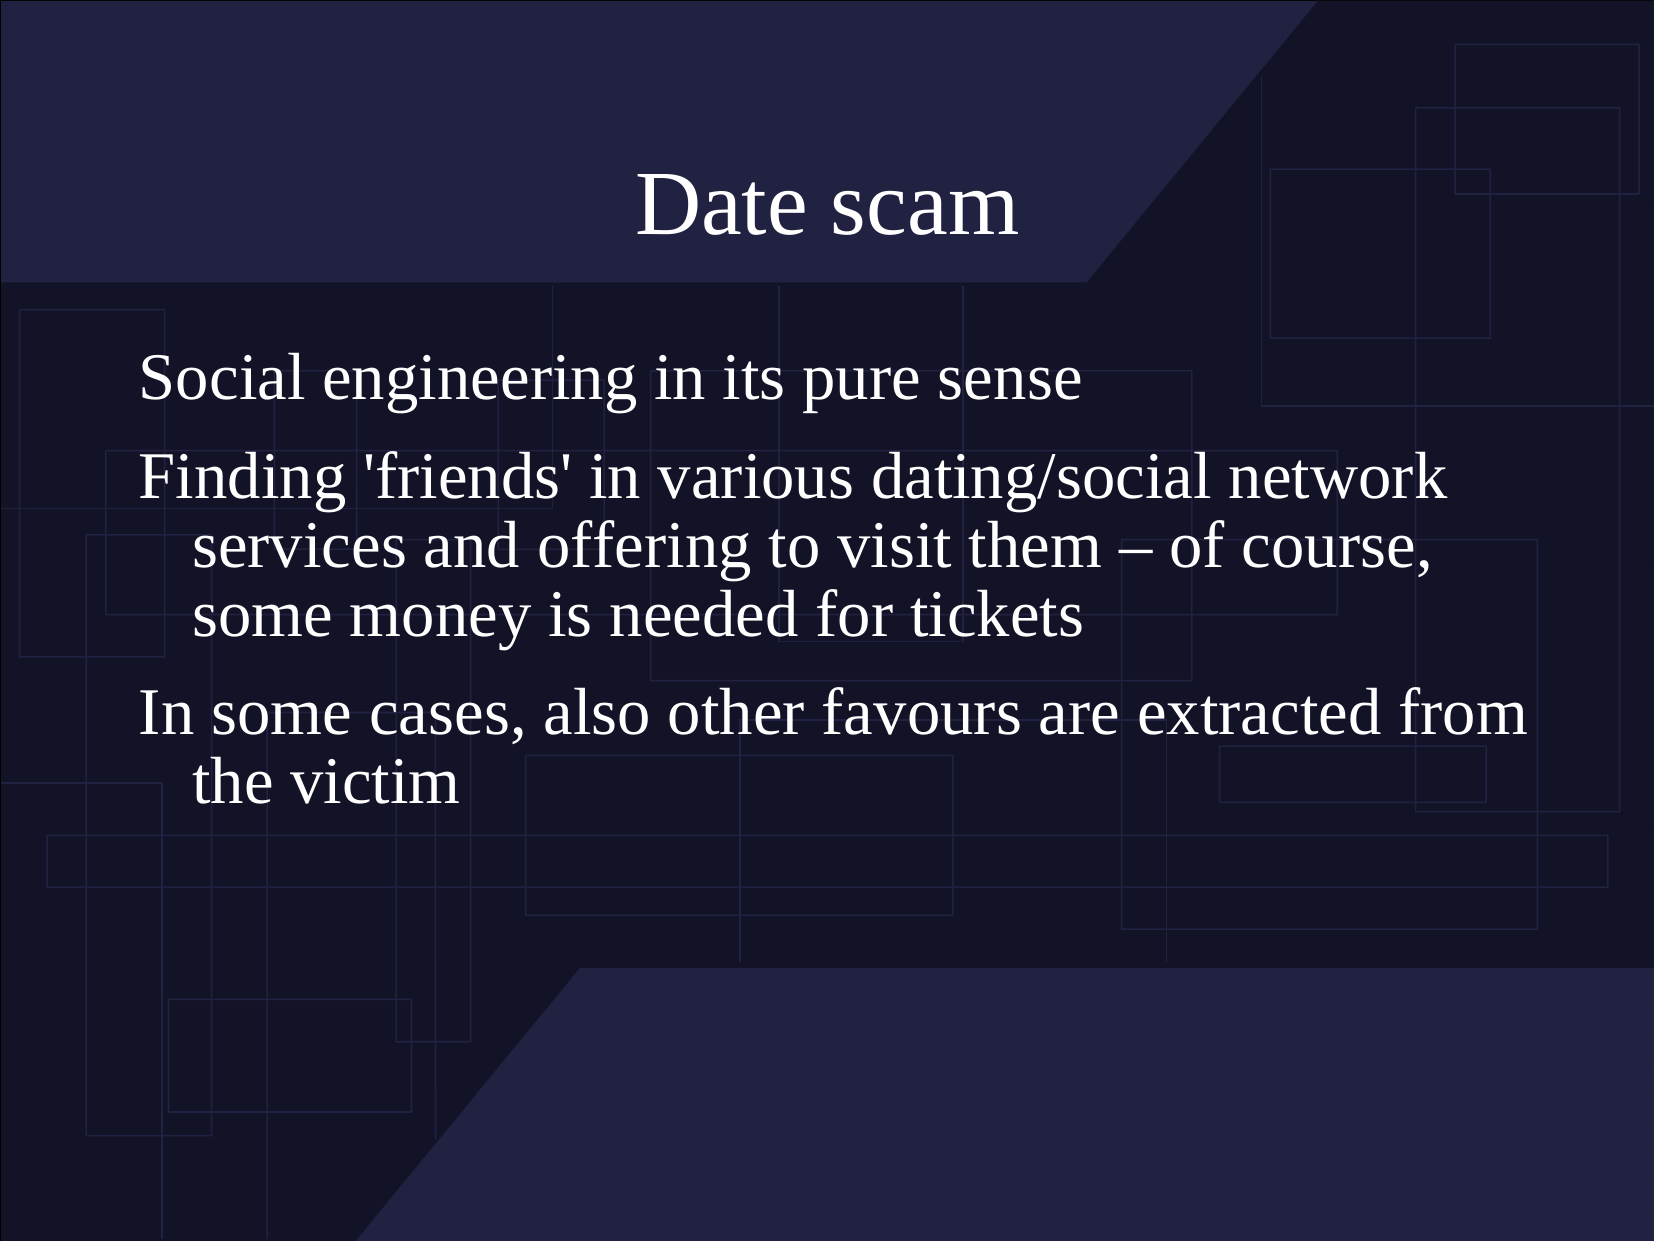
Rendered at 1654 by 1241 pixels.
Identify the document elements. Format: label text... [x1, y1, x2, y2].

title Date scam [121, 102, 1534, 310]
list Social engineering in its pure sense Finding 'friends' in various dating/social network services and offering to visit them – of course, some money is needed for tickets In some cases, also other favours are extracted from the victim [121, 344, 1534, 1127]
